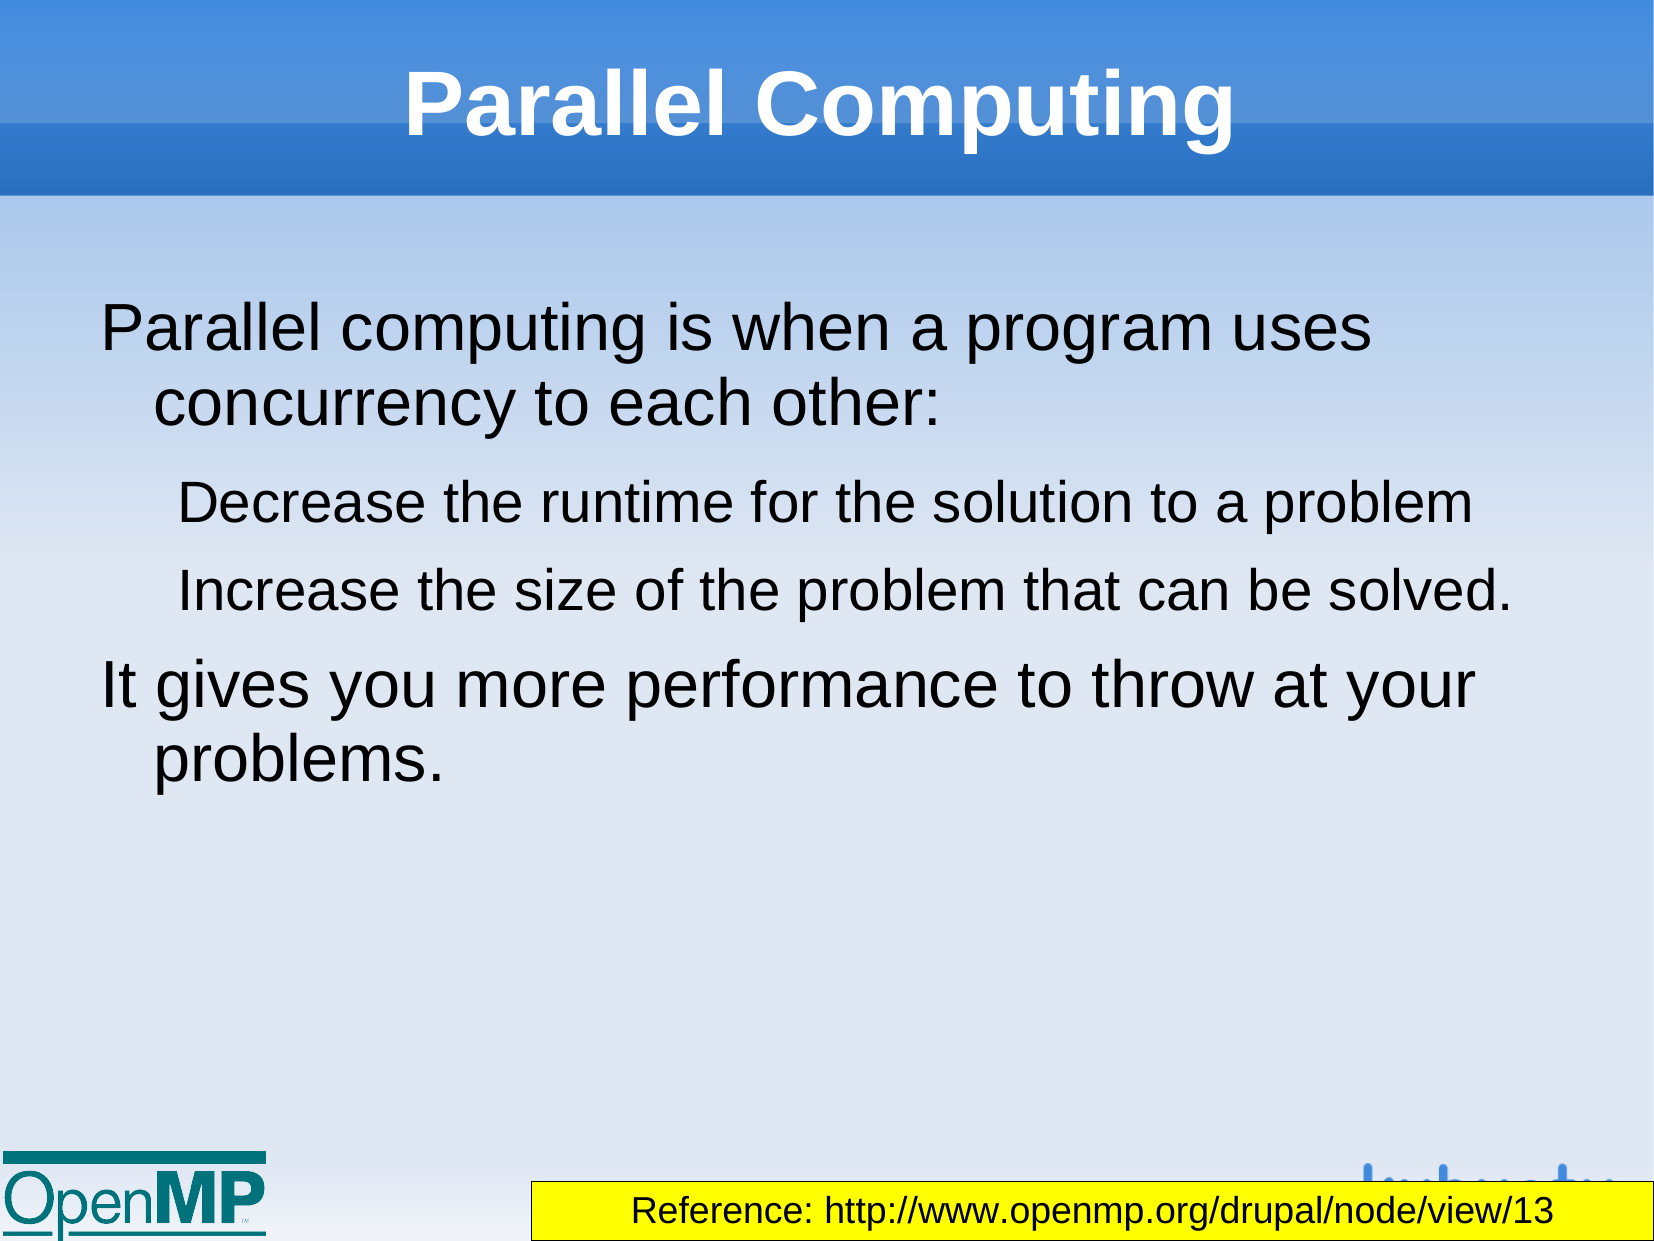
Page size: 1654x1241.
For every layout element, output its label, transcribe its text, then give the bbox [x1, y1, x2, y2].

picture [0, 0, 1654, 1241]
title Parallel Computing [76, 7, 1565, 200]
text_box Reference: http://www.openmp.org/drupal/node/view/13 [531, 1181, 1654, 1241]
list Parallel computing is when a program uses concurrency to each other: Decrease the runtime for the solution to a problem Increase the size of the problem that can be solved. It gives you more performance to throw at your problems. [82, 290, 1571, 1094]
